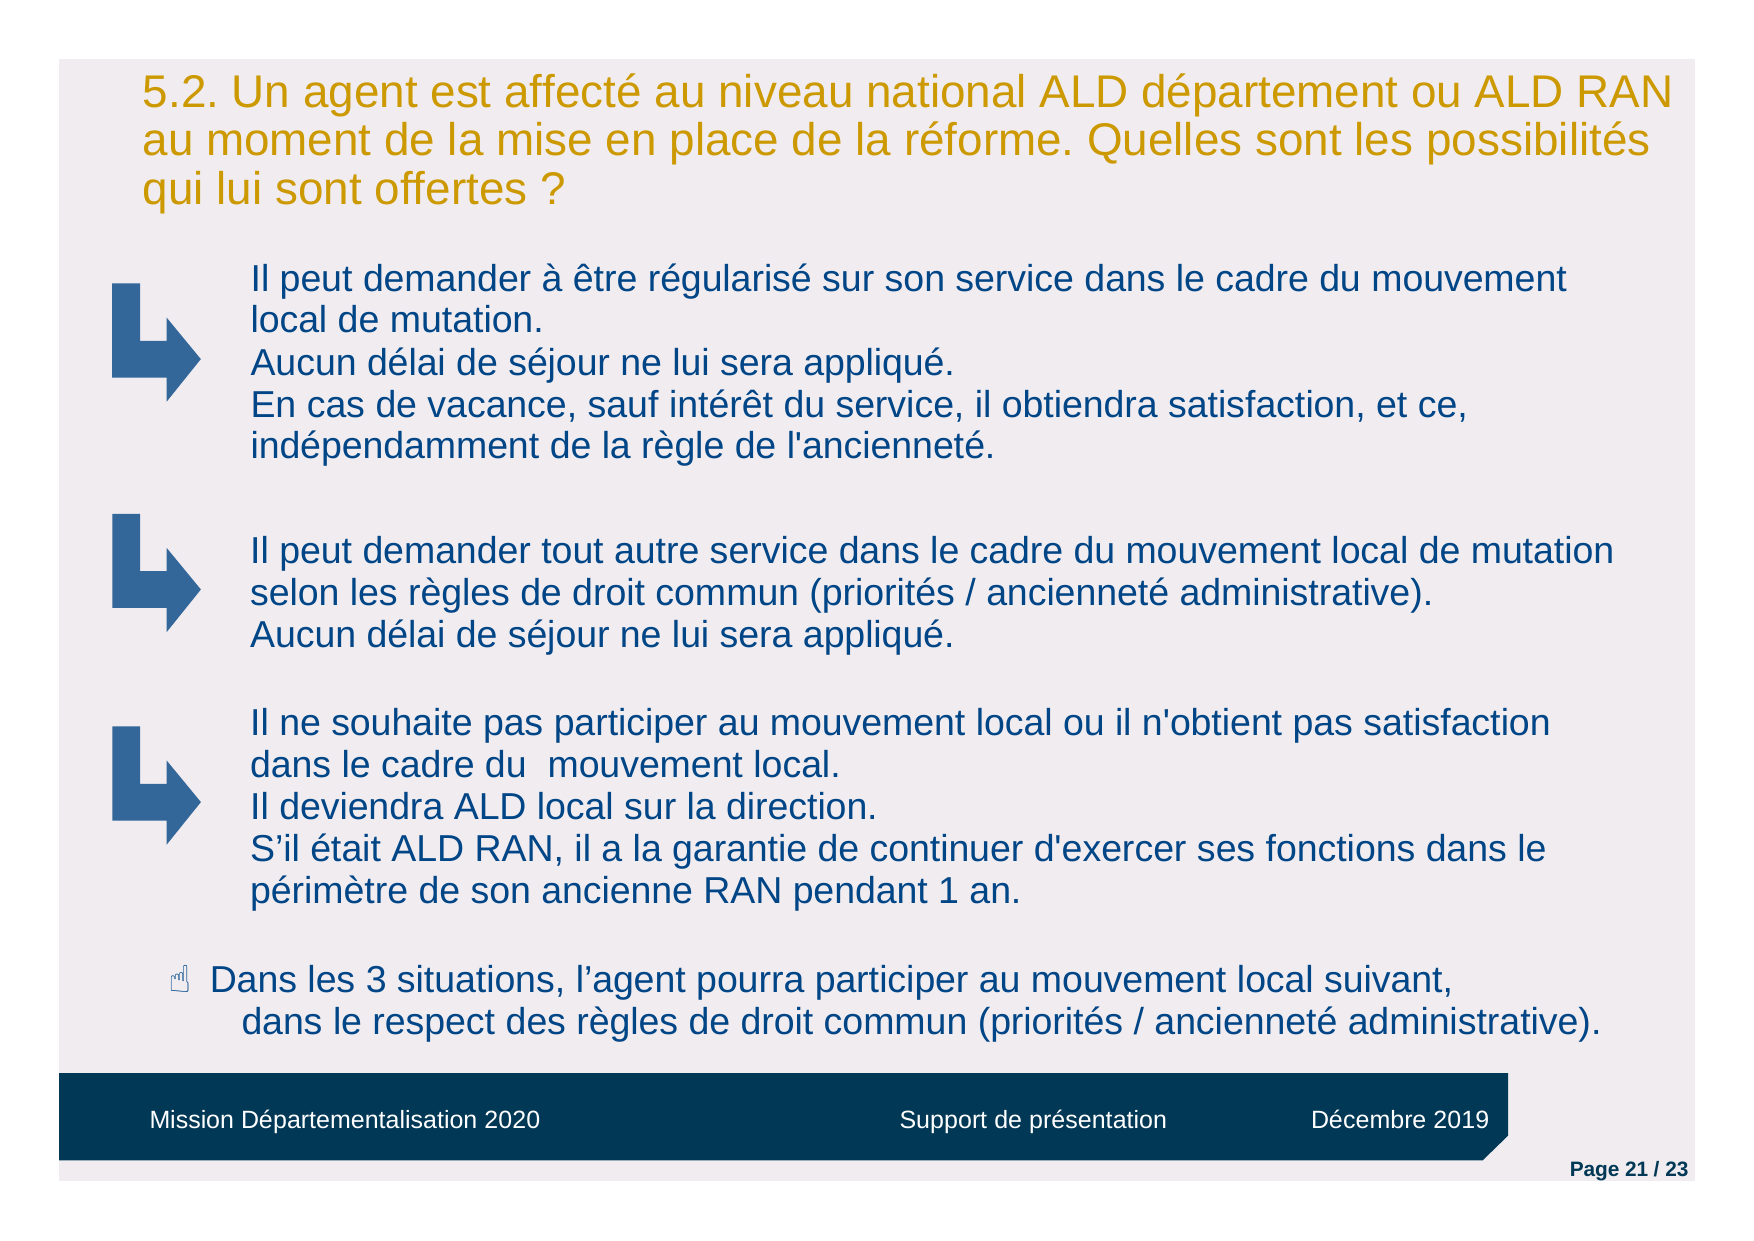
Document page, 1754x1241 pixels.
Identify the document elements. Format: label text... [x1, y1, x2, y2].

text_box  Dans les 3 situations, l’agent pourra participer au mouvement local suivant, dans le respect des règles de droit commun (priorités / ancienneté administrative). [153, 950, 1654, 1050]
title 5.2. Un agent est affecté au niveau national ALD département ou ALD RAN au moment de la mise en place de la réforme. Quelles sont les possibilités qui lui sont offertes ? [142, 67, 1684, 216]
text_box [206, 1050, 1625, 1211]
text_box [112, 726, 201, 845]
text_box Il peut demander à être régularisé sur son service dans le cadre du mouvement local de mutation. Aucun délai de séjour ne lui sera appliqué. En cas de vacance, sauf intérêt du service, il obtiendra satisfaction, et ce, indépendamment de la règle de l'ancienneté. [608, 330, 1210, 394]
text_box Il ne souhaite pas participer au mouvement local ou il n'obtient pas satisfaction dans le cadre du mouvement local. Il deviendra ALD local sur la direction. S’il était ALD RAN, il a la garantie de continuer d'exercer ses fonctions dans le périmètre de son ancienne RAN pendant 1 an. [720, 787, 1082, 827]
text_box [206, 260, 1625, 950]
text_box Il peut demander tout autre service dans le cadre du mouvement local de mutation selon les règles de droit commun (priorités / ancienneté administrative). Aucun délai de séjour ne lui sera appliqué. [631, 561, 1234, 624]
text_box [112, 283, 201, 402]
text_box [112, 513, 201, 633]
